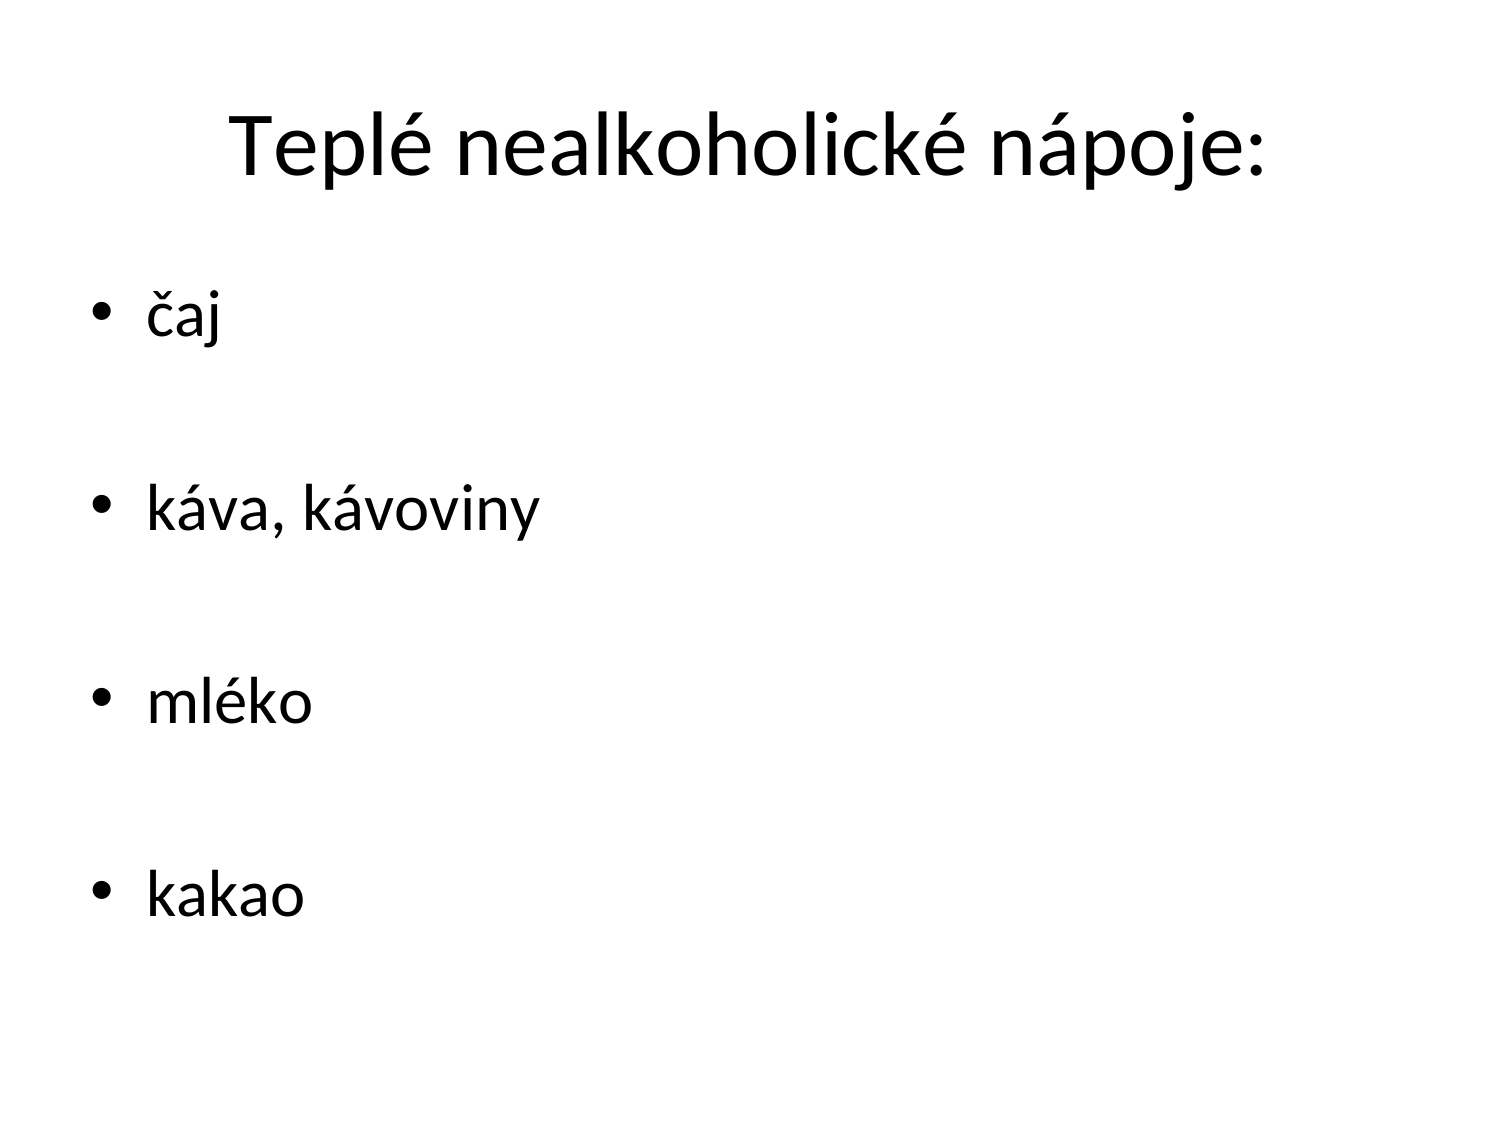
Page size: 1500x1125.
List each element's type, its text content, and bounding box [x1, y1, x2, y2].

title Teplé nealkoholické nápoje: [75, 45, 1426, 233]
list čaj káva, kávoviny mléko kakao [75, 262, 1426, 1006]
